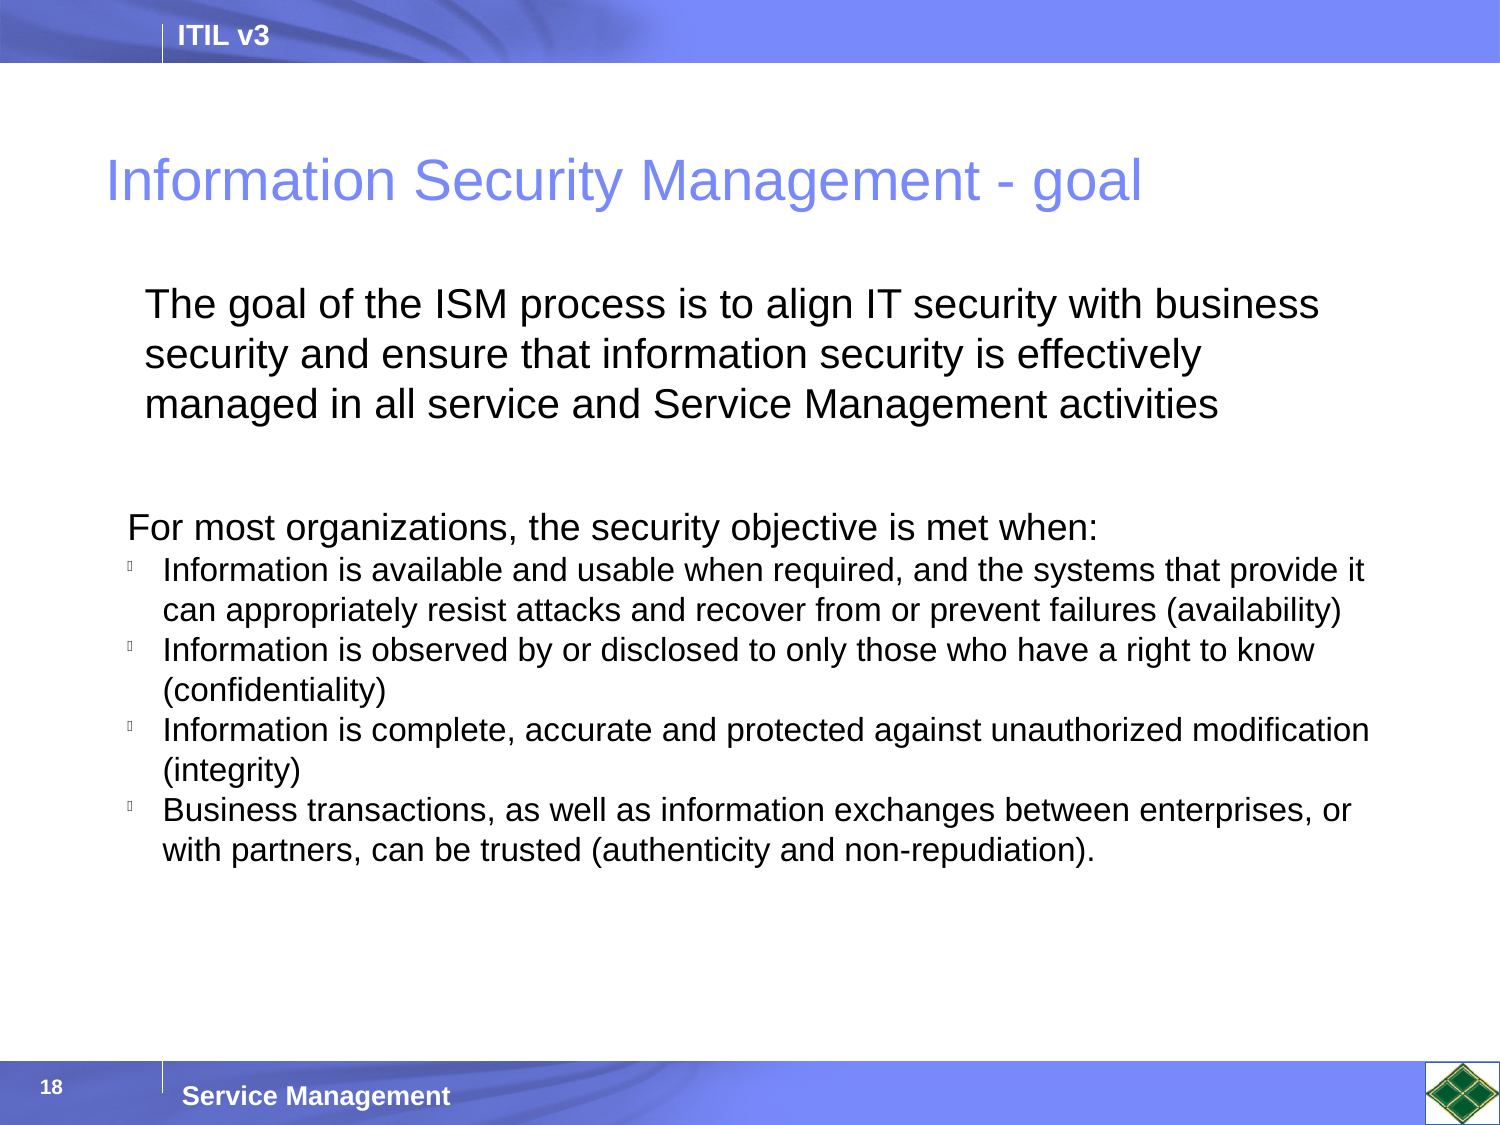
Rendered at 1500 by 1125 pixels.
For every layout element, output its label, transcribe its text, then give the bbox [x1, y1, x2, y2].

text_box For most organizations, the security objective is met when: Information is available and usable when required, and the systems that provide it can appropriately resist attacks and recover from or prevent failures (availability) Information is observed by or disclosed to only those who have a right to know (confidentiality) Information is complete, accurate and protected against unauthorized modification (integrity) Business transactions, as well as information exchanges between enterprises, or with partners, can be trusted (authenticity and non-repudiation). [112, 496, 1388, 1050]
picture [0, 0, 1500, 63]
text_box The goal of the ISM process is to align IT security with business security and ensure that information security is effectively managed in all service and Service Management activities [129, 269, 1382, 425]
text_box Information Security Management - goal [90, 121, 1443, 221]
picture [0, 1061, 1500, 1125]
text_box <číslo> [25, 1066, 191, 1119]
picture [1426, 1063, 1499, 1124]
